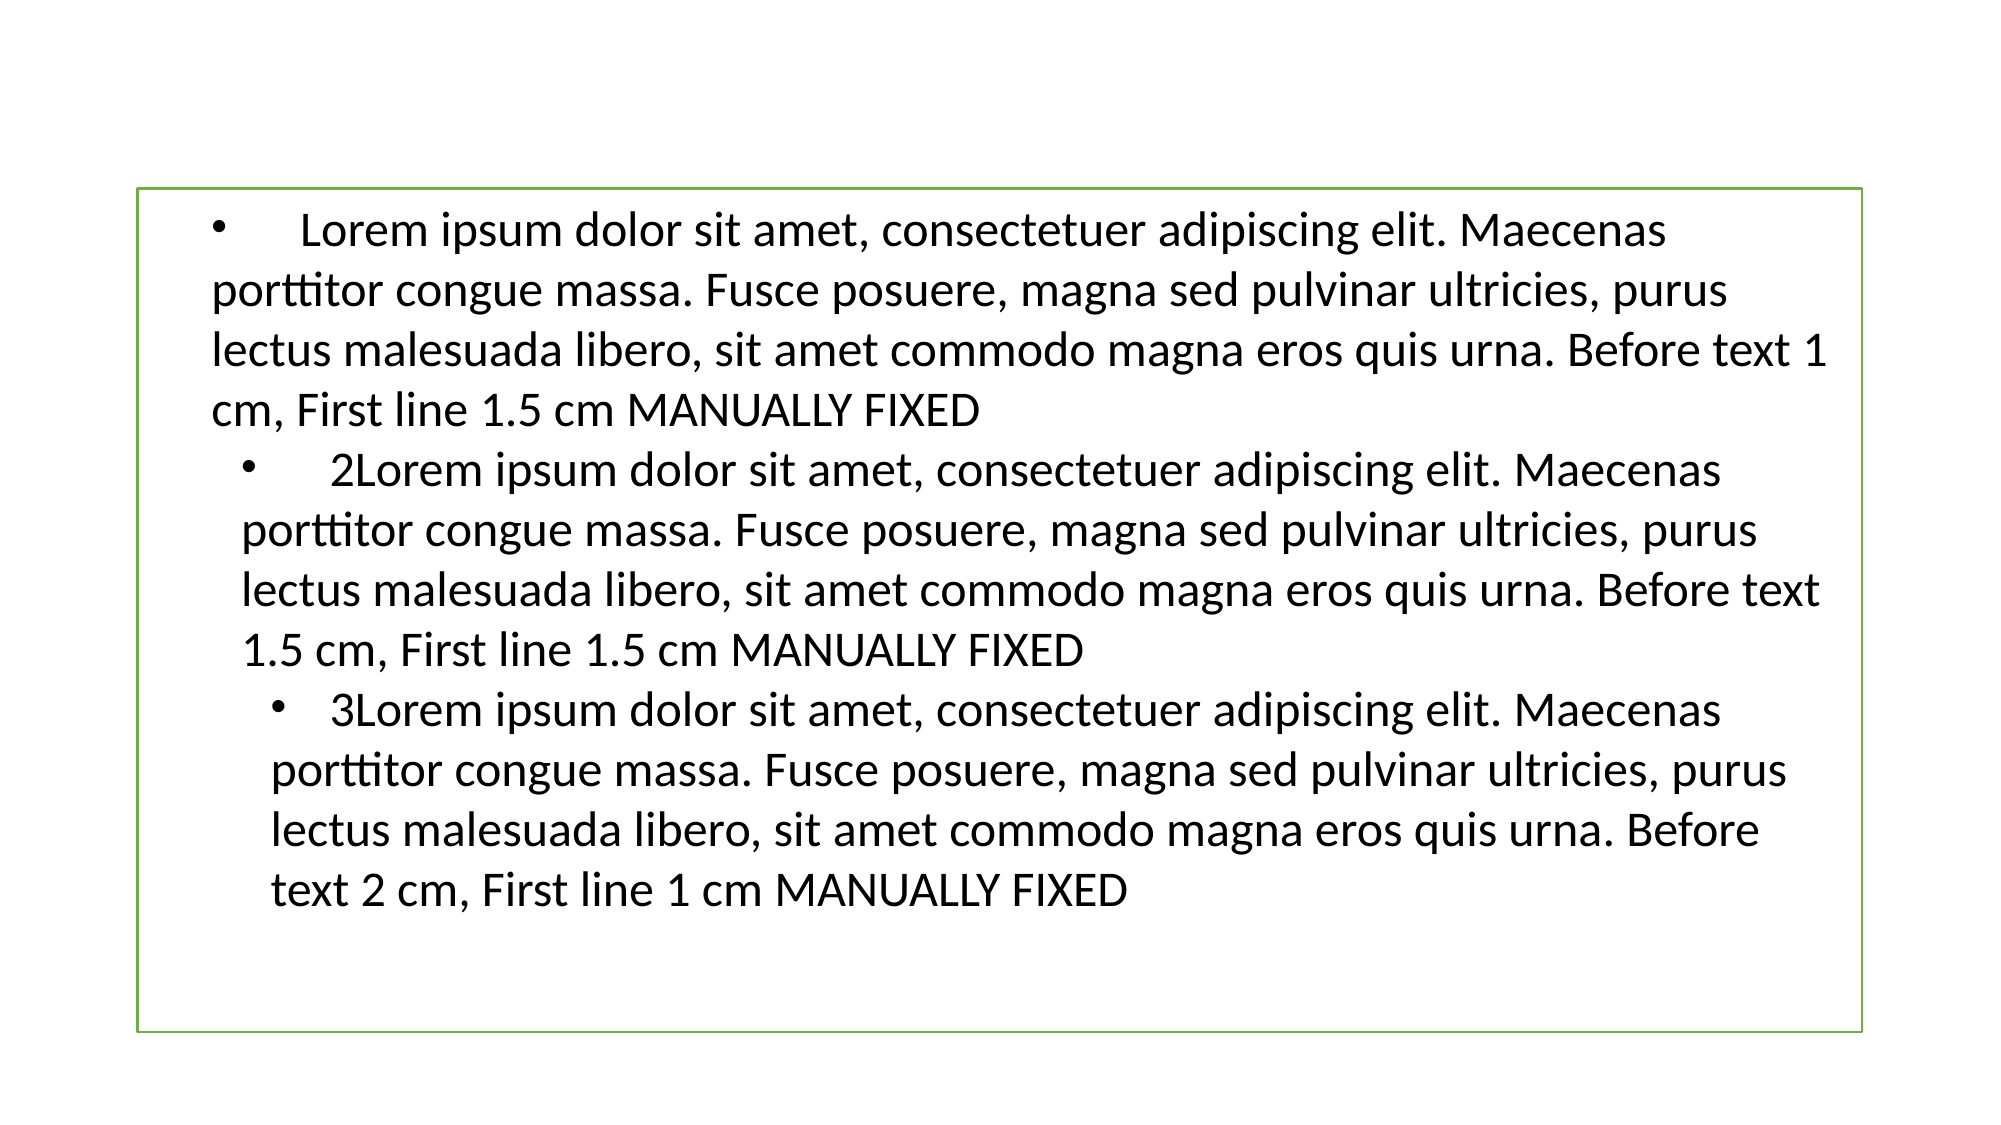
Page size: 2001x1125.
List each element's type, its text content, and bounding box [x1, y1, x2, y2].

list Lorem ipsum dolor sit amet, consectetuer adipiscing elit. Maecenas porttitor congue massa. Fusce posuere, magna sed pulvinar ultricies, purus lectus malesuada libero, sit amet commodo magna eros quis urna. Before text 1 cm, First line 1.5 cm MANUALLY FIXED 2Lorem ipsum dolor sit amet, consectetuer adipiscing elit. Maecenas porttitor congue massa. Fusce posuere, magna sed pulvinar ultricies, purus lectus malesuada libero, sit amet commodo magna eros quis urna. Before text 1.5 cm, First line 1.5 cm MANUALLY FIXED 3Lorem ipsum dolor sit amet, consectetuer adipiscing elit. Maecenas porttitor congue massa. Fusce posuere, magna sed pulvinar ultricies, purus lectus malesuada libero, sit amet commodo magna eros quis urna. Before text 2 cm, First line 1 cm MANUALLY FIXED [137, 188, 1863, 1032]
